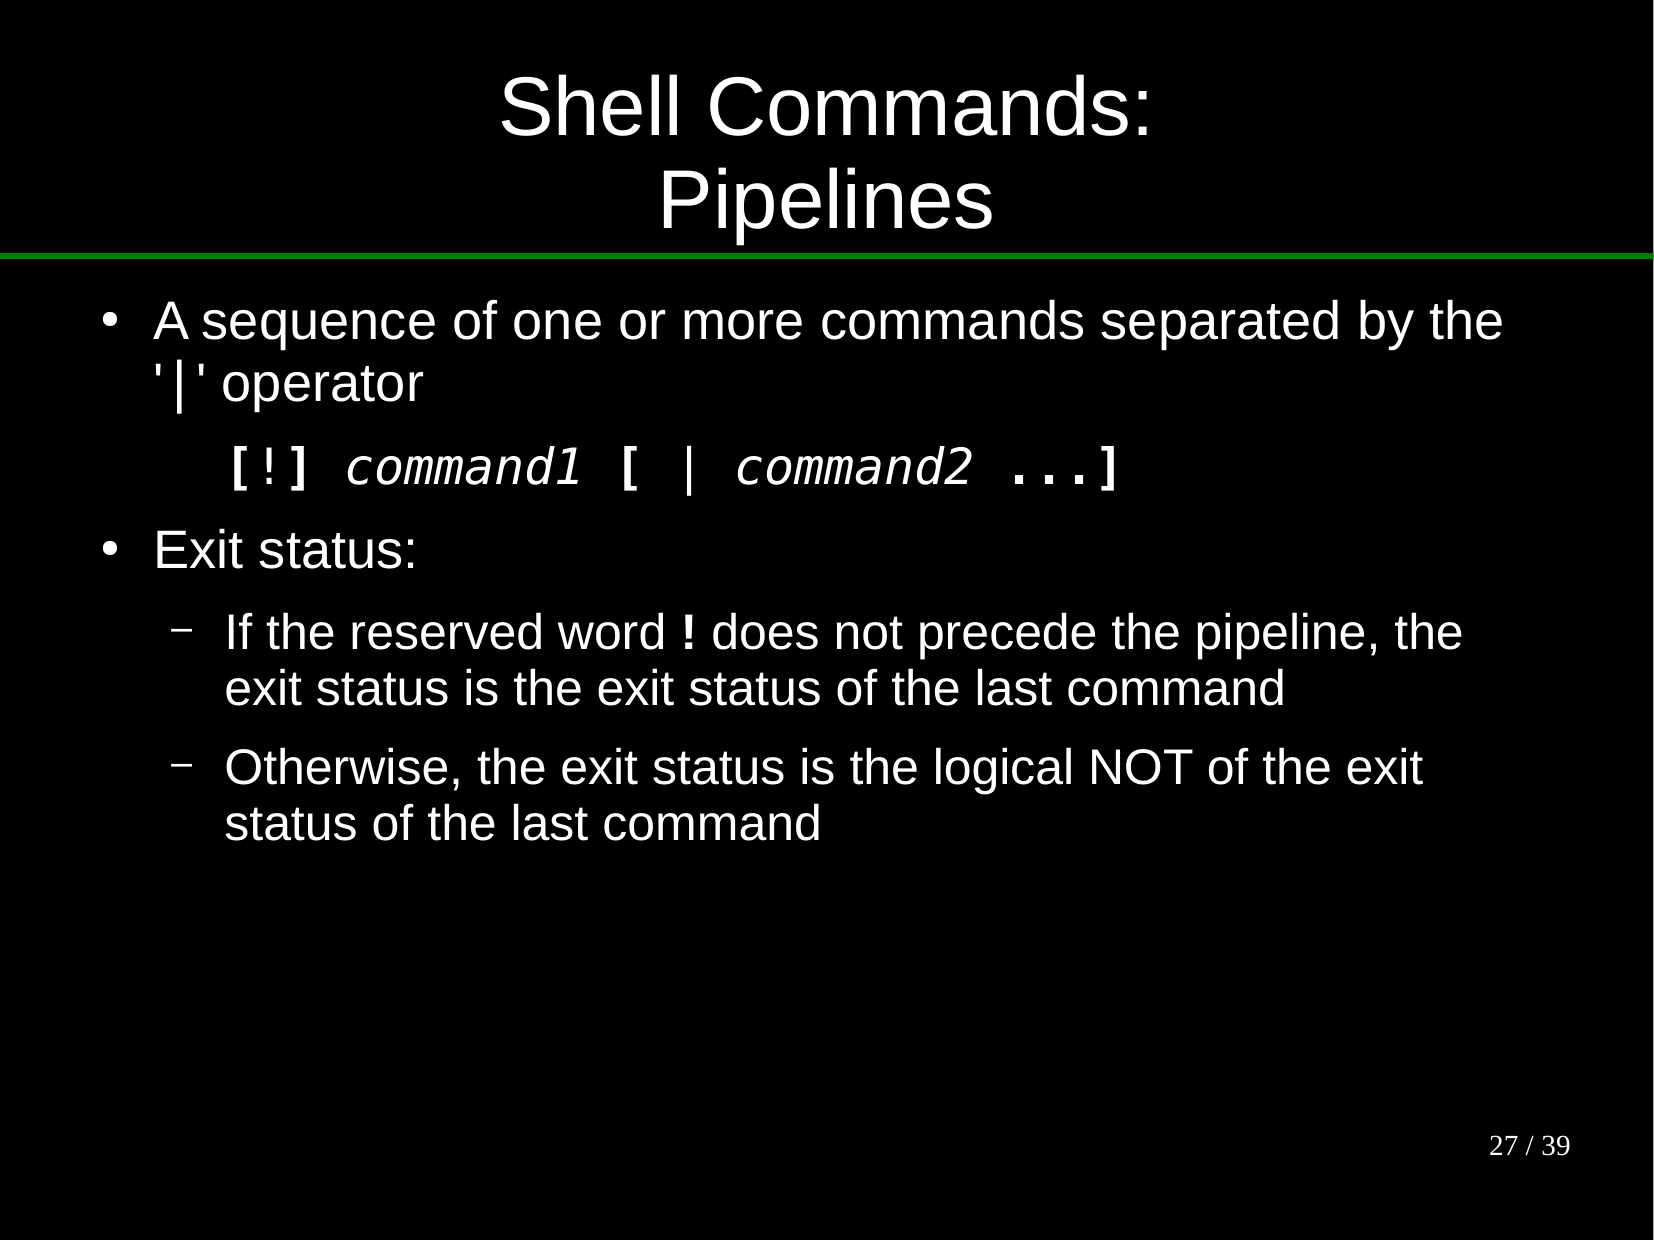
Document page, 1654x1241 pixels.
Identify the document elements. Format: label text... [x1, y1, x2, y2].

list A sequence of one or more commands separated by the '|' operator [!] command1 [ | command2 ...] Exit status: If the reserved word ! does not precede the pipeline, the exit status is the exit status of the last command Otherwise, the exit status is the logical NOT of the exit status of the last command [82, 290, 1538, 1010]
title Shell Commands: Pipelines [82, 49, 1571, 257]
